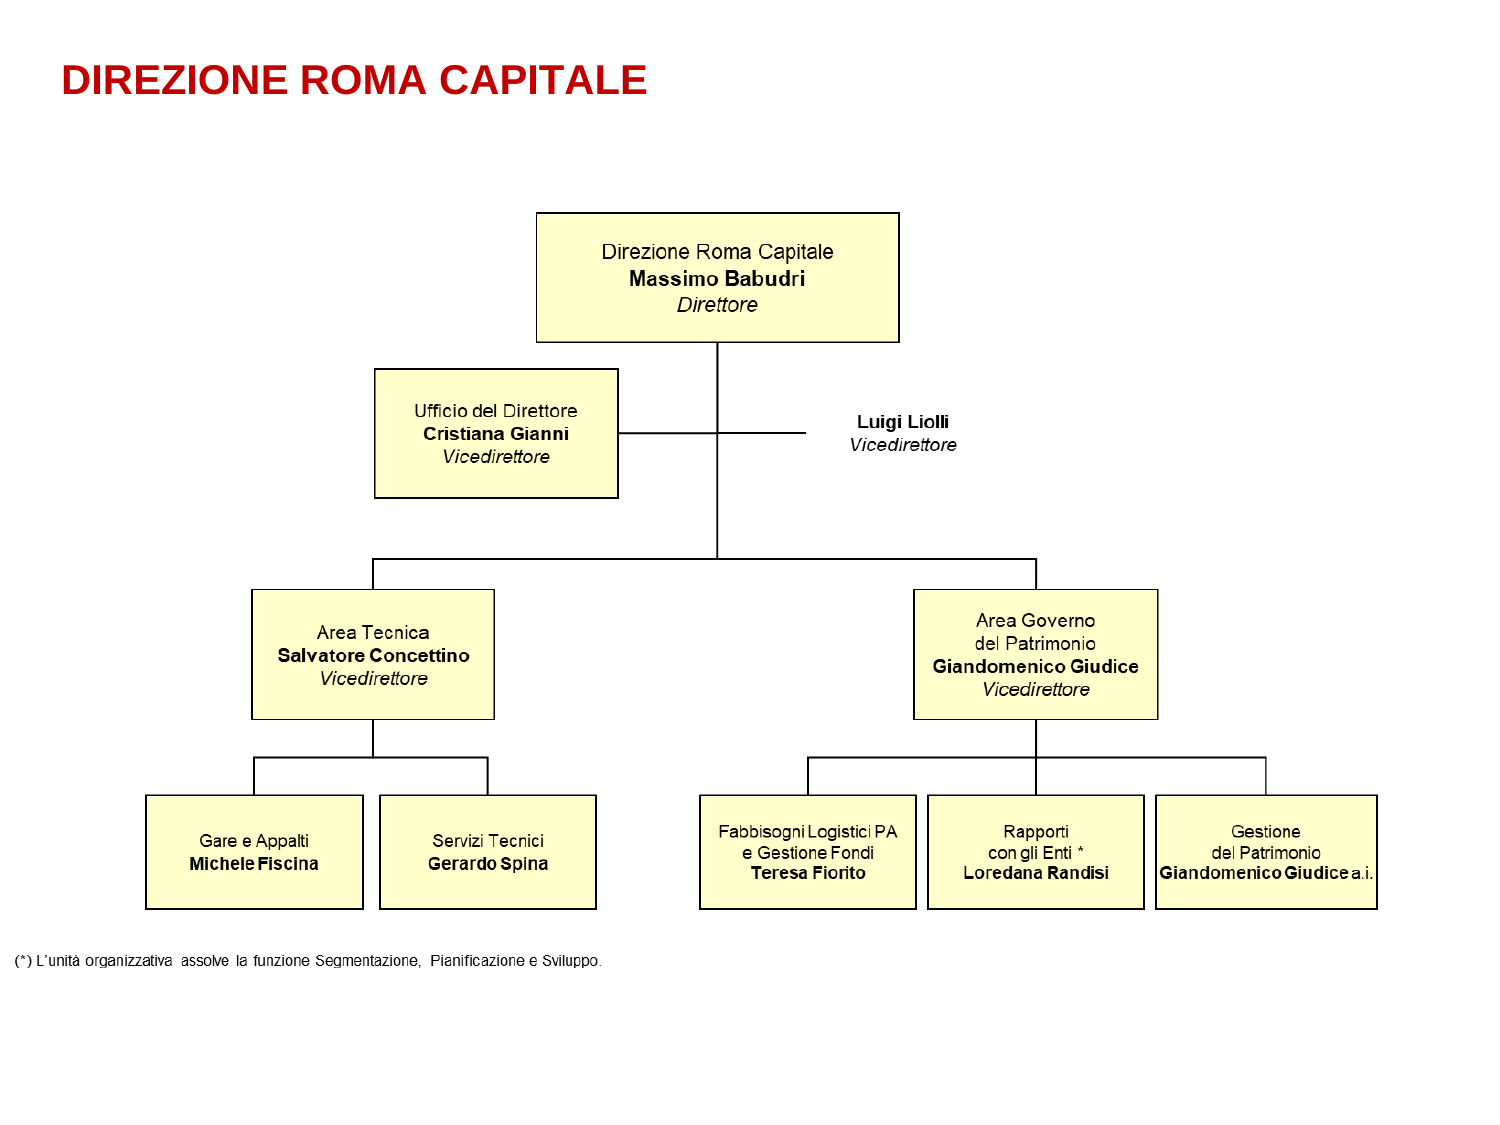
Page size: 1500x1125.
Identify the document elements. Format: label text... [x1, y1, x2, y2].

picture [0, 212, 1384, 978]
text_box DIREZIONE ROMA CAPITALE [46, 45, 1387, 128]
